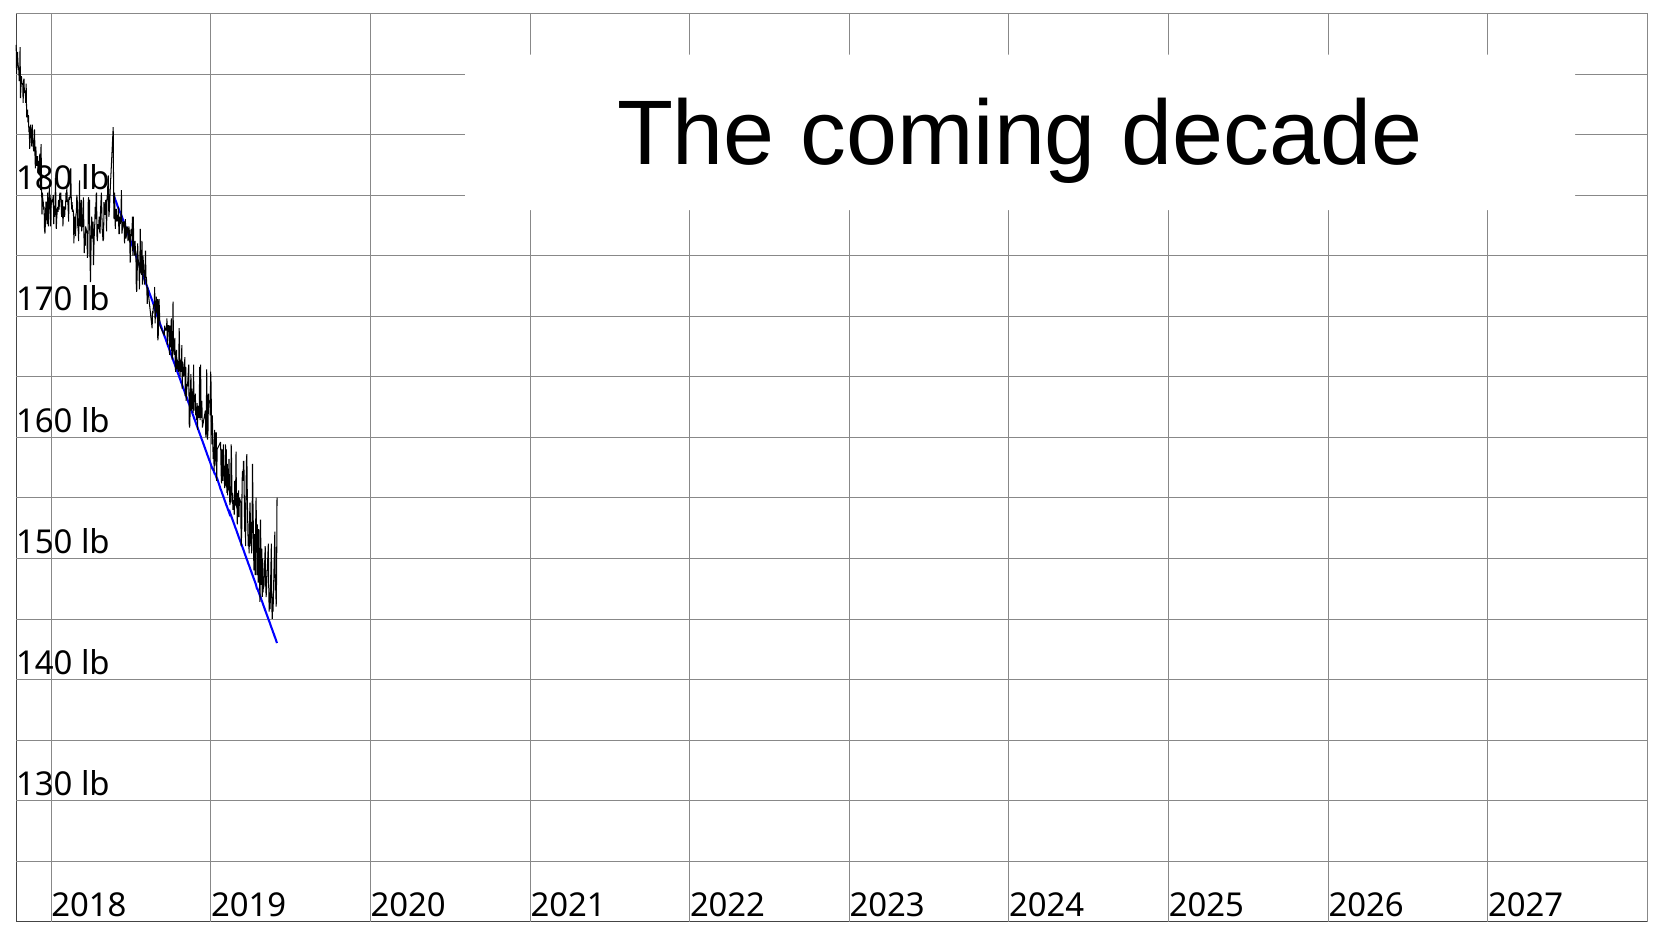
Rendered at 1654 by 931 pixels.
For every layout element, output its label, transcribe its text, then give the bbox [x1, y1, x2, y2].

title The coming decade [465, 54, 1576, 211]
picture [5, 2, 1654, 931]
